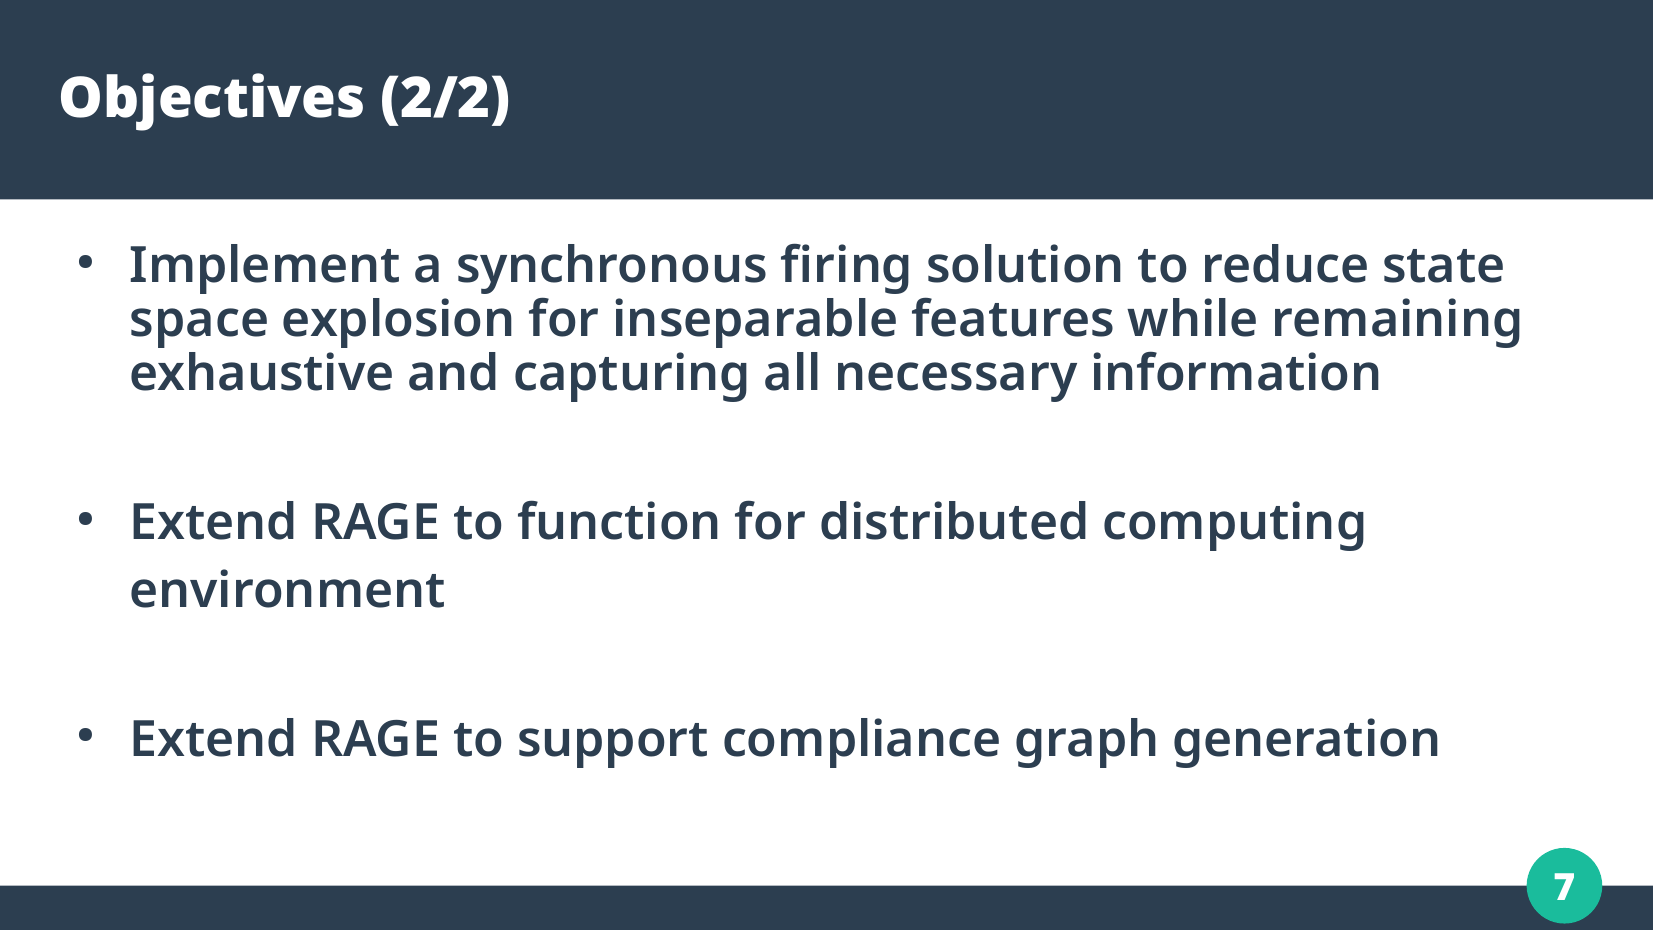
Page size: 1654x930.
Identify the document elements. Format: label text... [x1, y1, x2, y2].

list Implement a synchronous firing solution to reduce state space explosion for inseparable features while remaining exhaustive and capturing all necessary information Extend RAGE to function for distributed computing environment Extend RAGE to support compliance graph generation [58, 243, 1594, 864]
title Objectives (2/2) [58, 36, 1594, 155]
